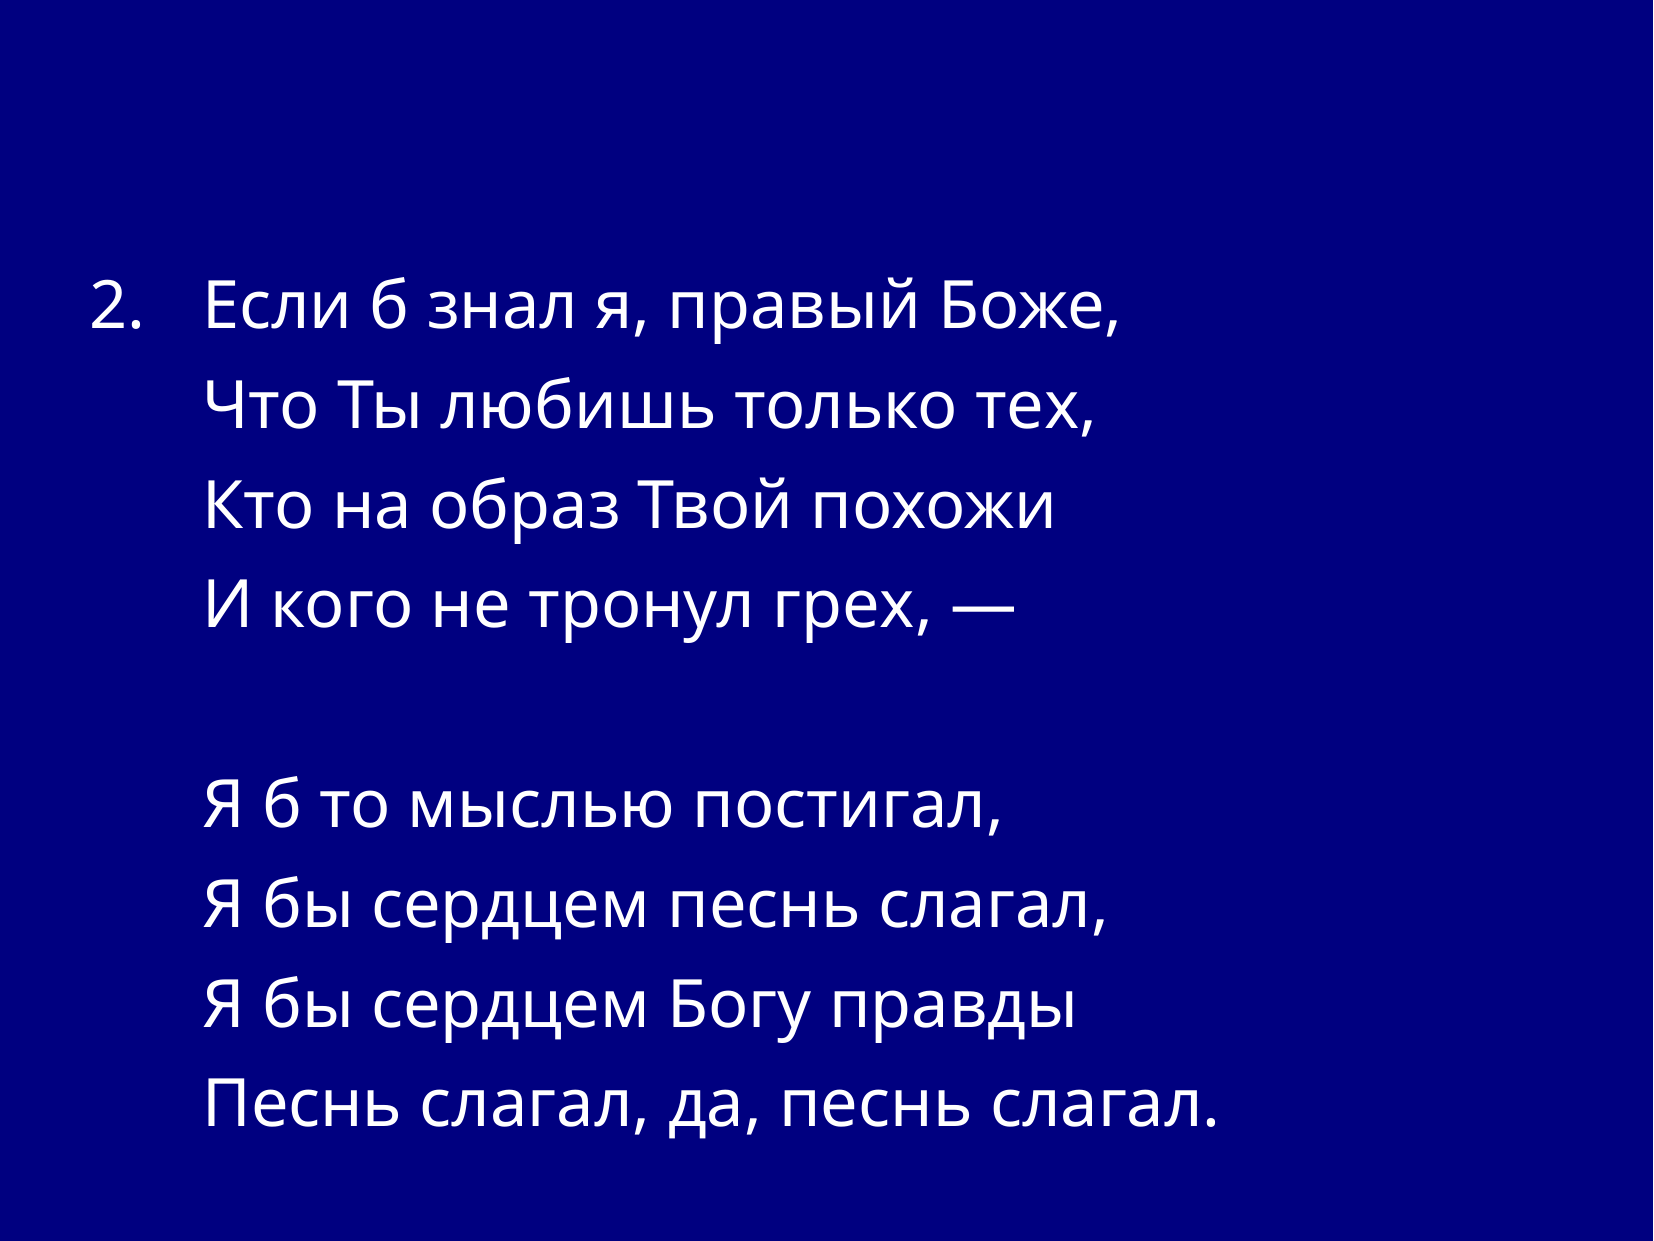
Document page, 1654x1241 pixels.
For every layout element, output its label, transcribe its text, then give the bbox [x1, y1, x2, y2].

text_box 2. Если б знал я, правый Боже, Что Ты любишь только тех, Кто на образ Твой похожи И кого не тронул грех, — Я б то мыслью постигал, Я бы сердцем песнь слагал, Я бы сердцем Богу правды Песнь слагал, да, песнь слагал. [75, 150, 1576, 1163]
